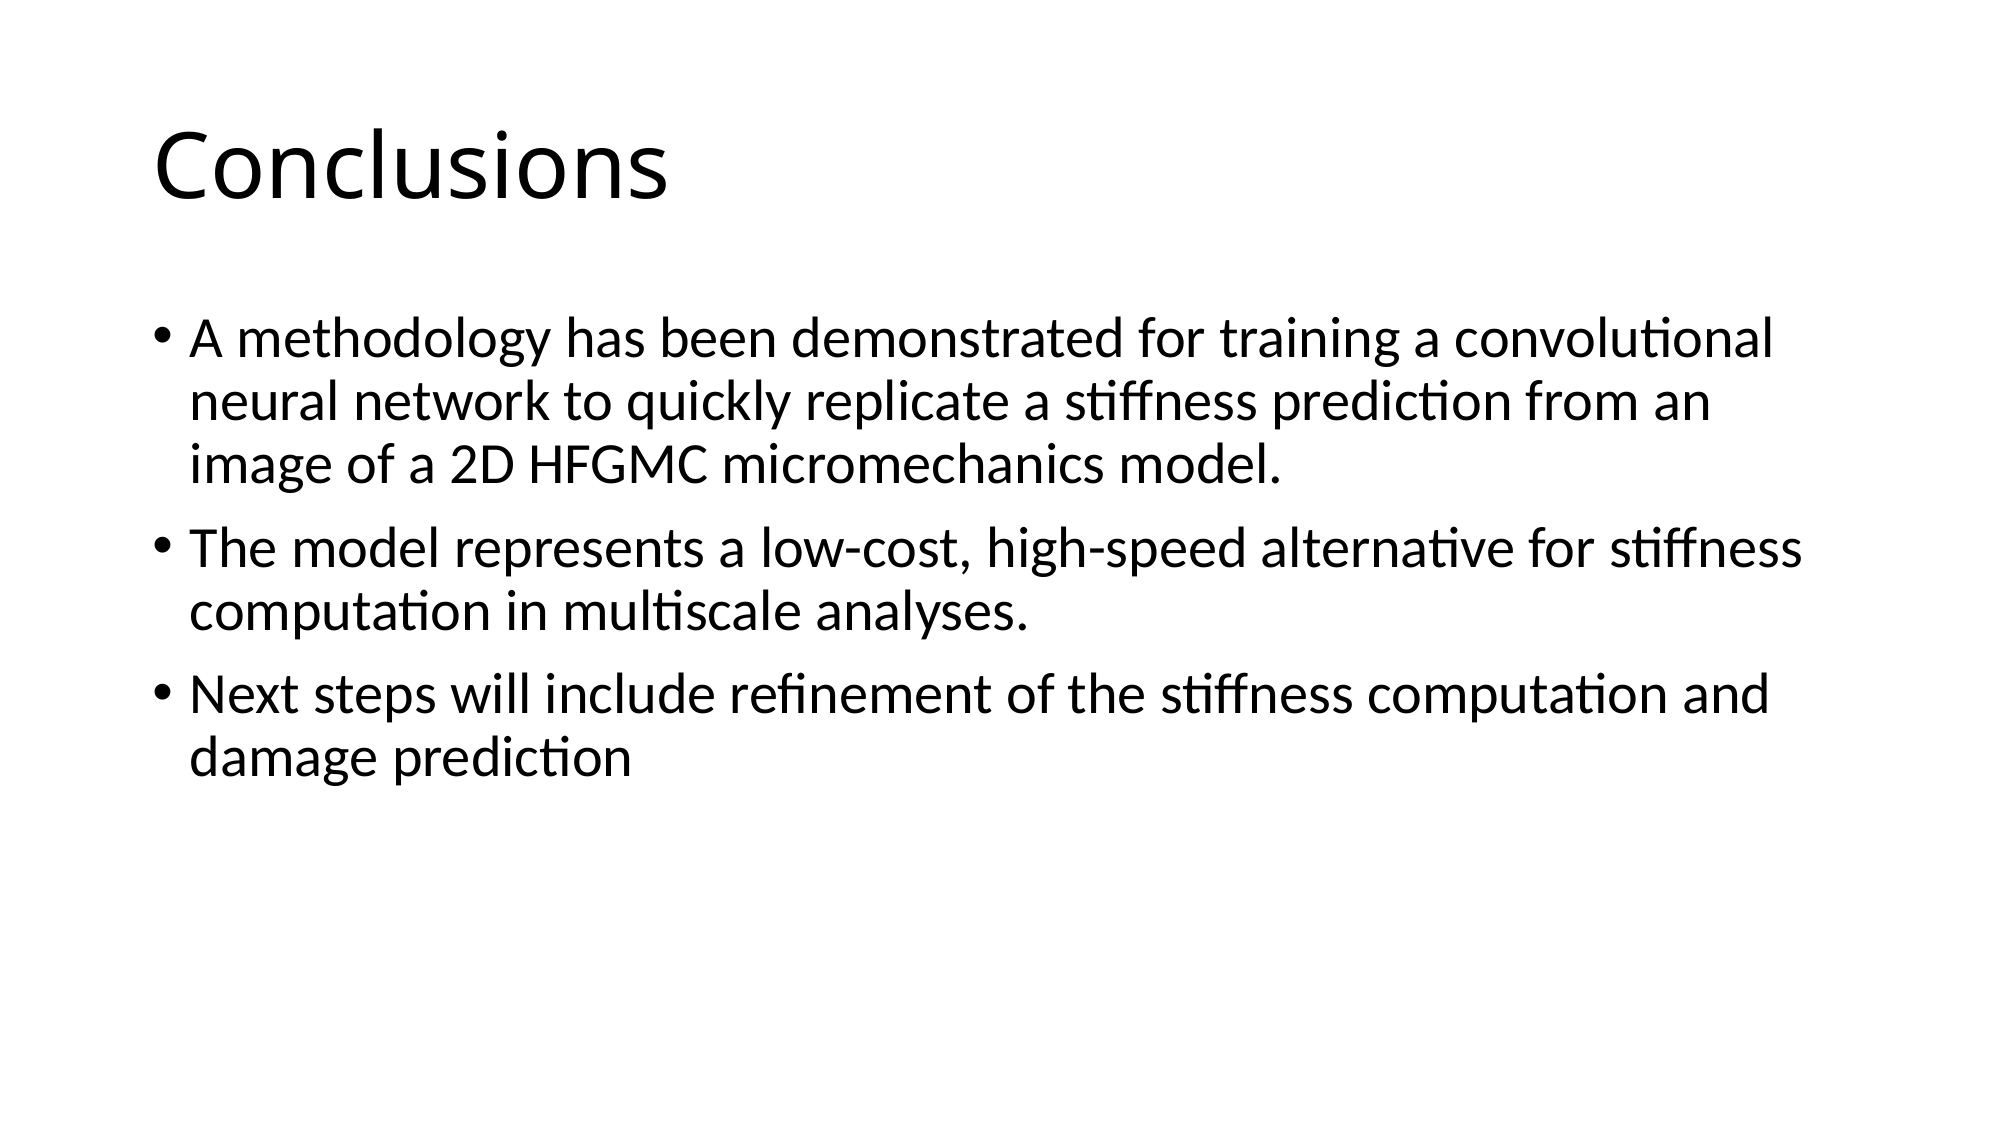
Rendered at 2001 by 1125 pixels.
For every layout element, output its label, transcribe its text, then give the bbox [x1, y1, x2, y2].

list A methodology has been demonstrated for training a convolutional neural network to quickly replicate a stiffness prediction from an image of a 2D HFGMC micromechanics model. The model represents a low-cost, high-speed alternative for stiffness computation in multiscale analyses. Next steps will include refinement of the stiffness computation and damage prediction [137, 299, 1863, 1014]
title Conclusions [137, 59, 1863, 278]
